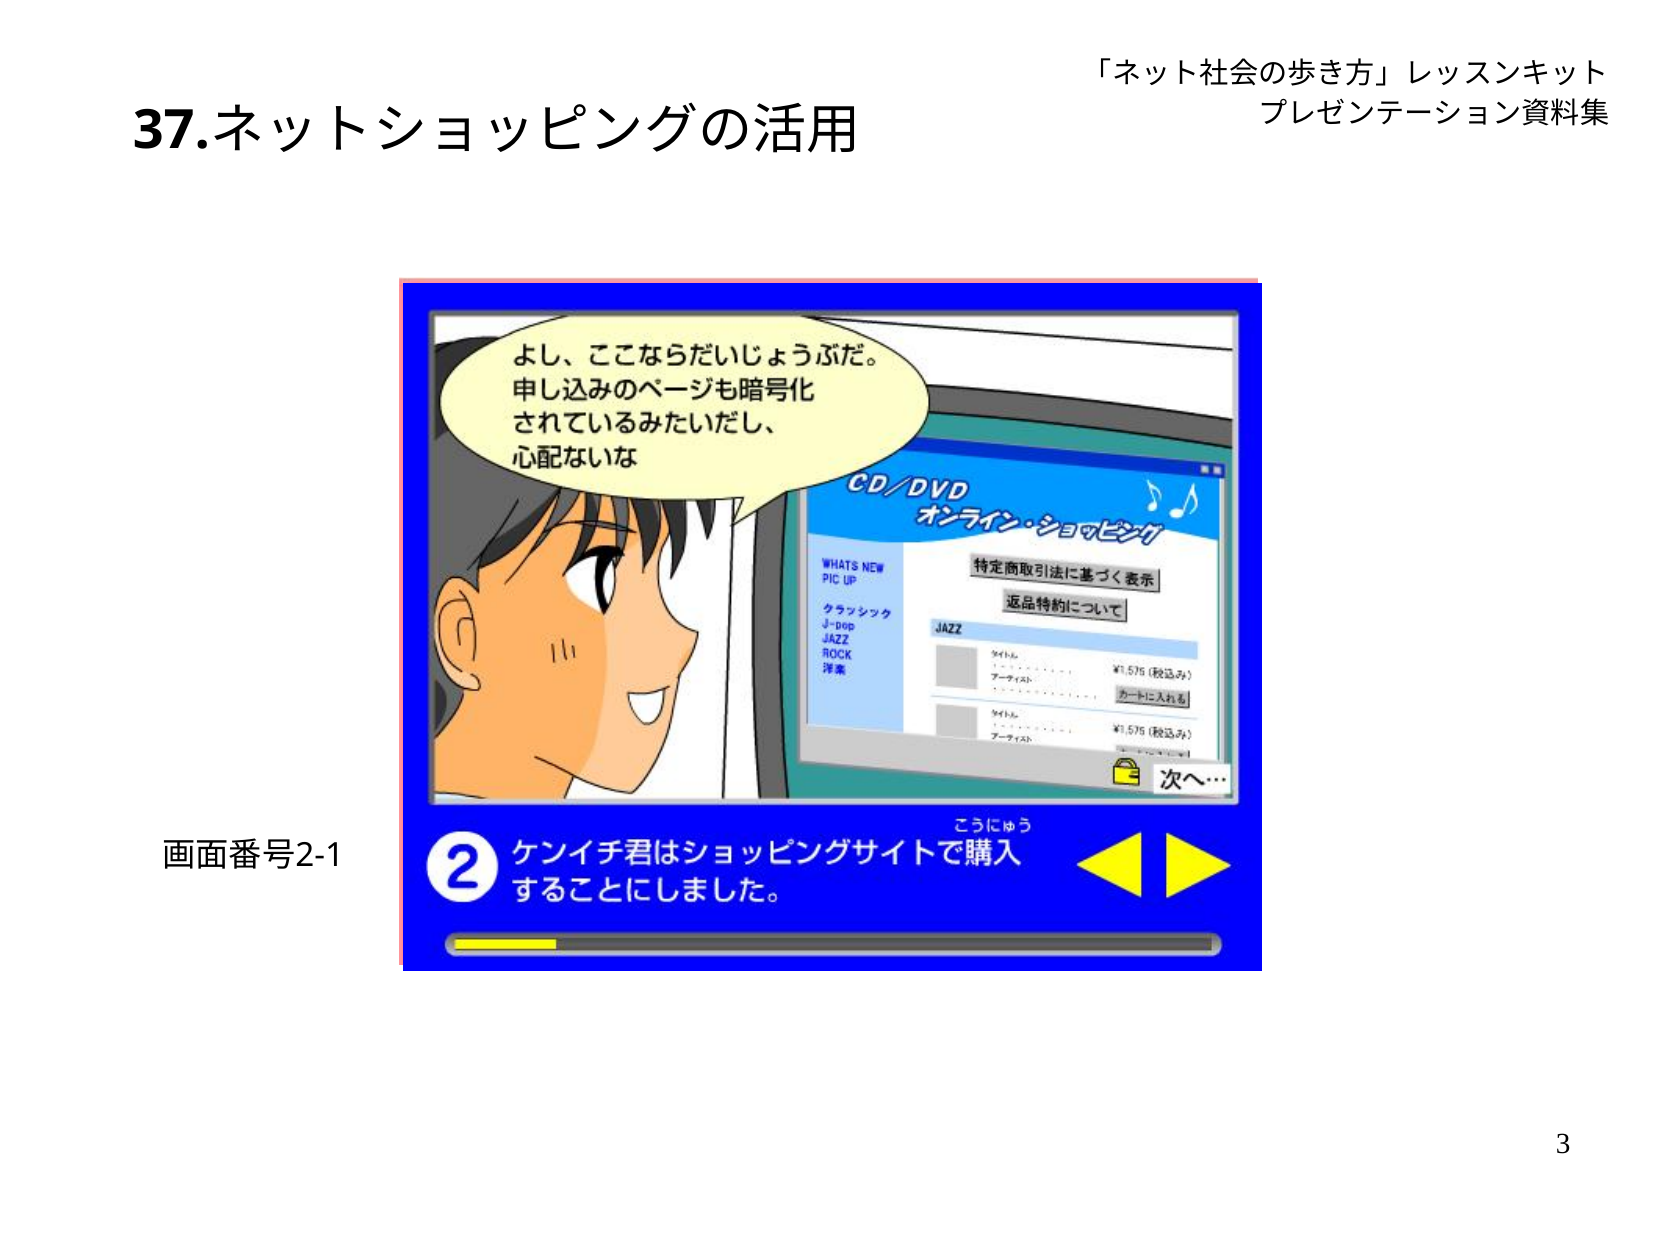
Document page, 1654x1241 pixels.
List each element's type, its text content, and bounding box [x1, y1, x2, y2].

text_box 画面番号2-1 [147, 826, 384, 882]
picture [399, 277, 1262, 971]
text_box 37.ネットショッピングの活用 [118, 88, 1241, 169]
text_box 「ネット社会の歩き方」レッスンキット プレゼンテーション資料集 [1062, 44, 1625, 139]
